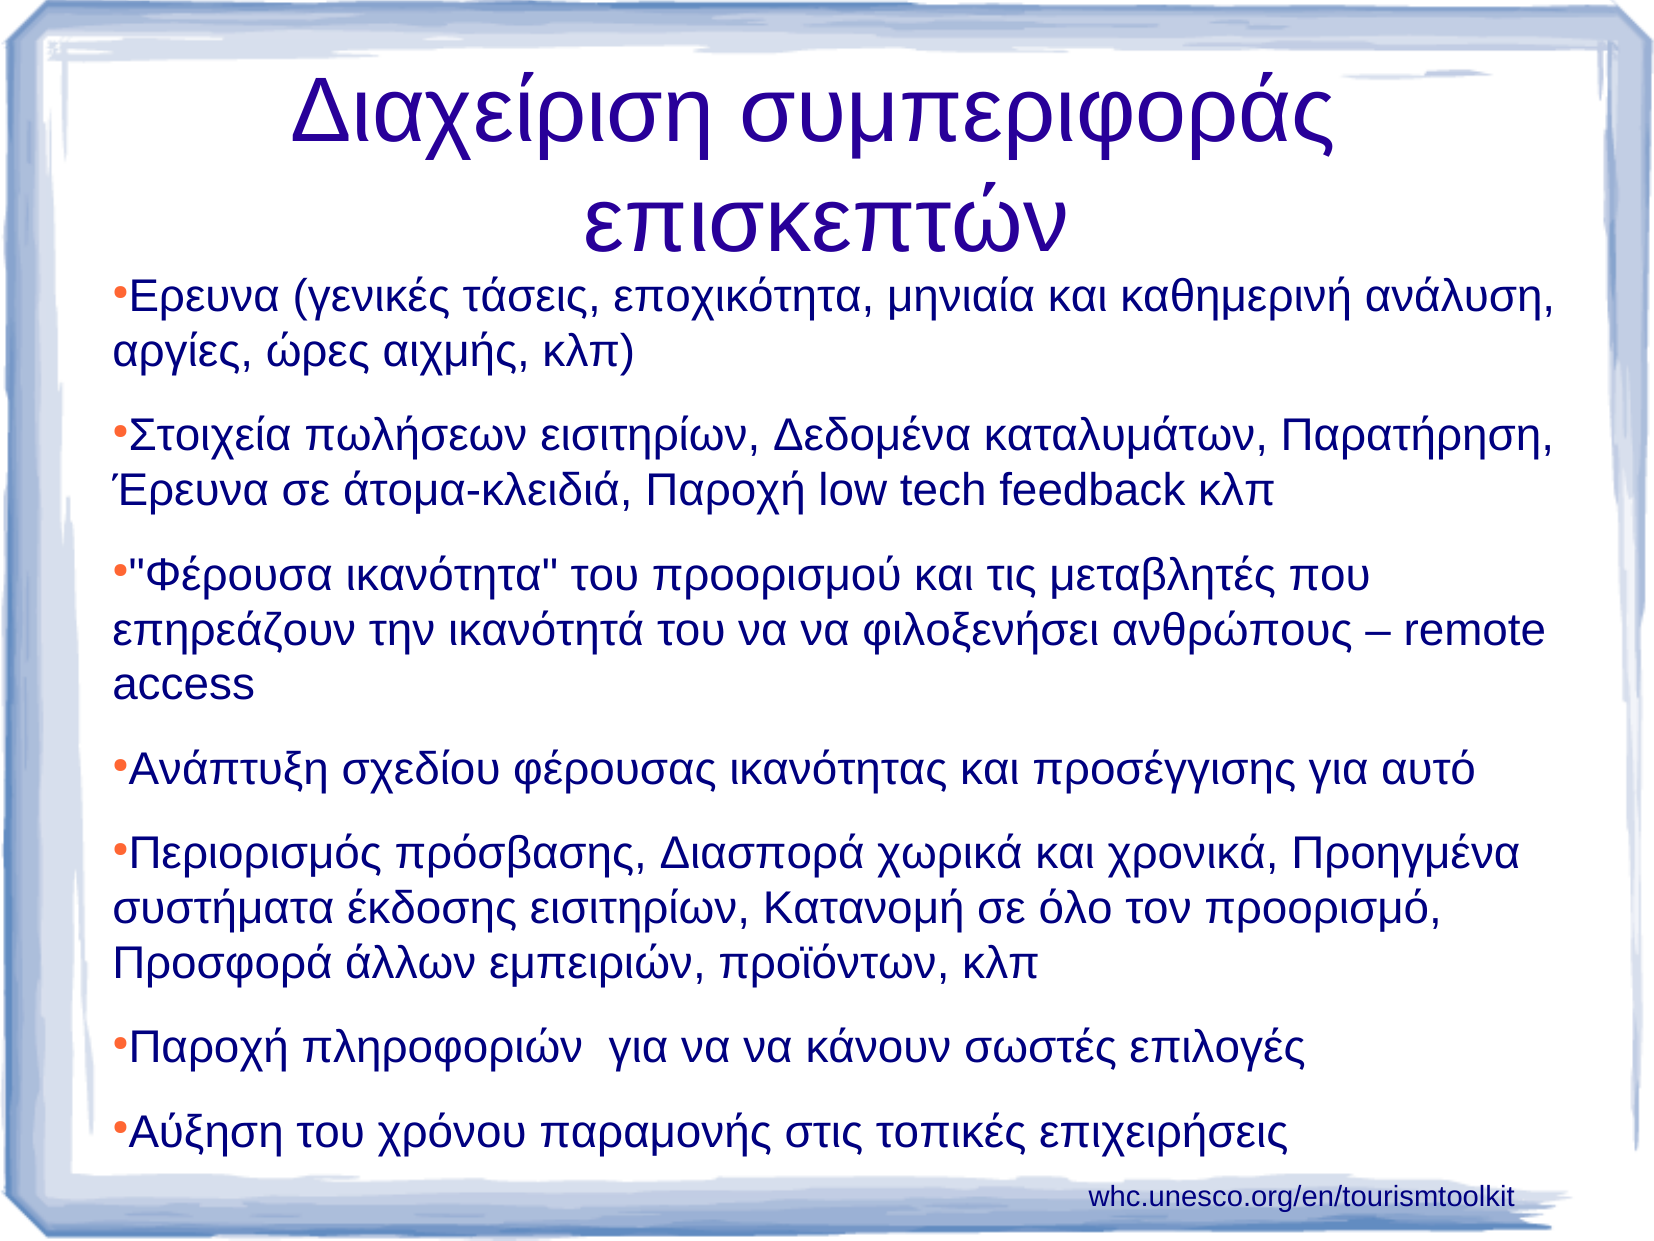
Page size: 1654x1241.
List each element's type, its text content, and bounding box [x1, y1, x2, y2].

title Διαχείριση συμπεριφοράς επισκεπτών [82, 49, 1571, 257]
list Ερευνα (γενικές τάσεις, εποχικότητα, μηνιαία και καθημερινή ανάλυση, αργίες, ώρες αιχμής, κλπ) Στοιχεία πωλήσεων εισιτηρίων, Δεδομένα καταλυμάτων, Παρατήρηση, Έρευνα σε άτομα-κλειδιά, Παροχή low tech feedback κλπ "Φέρουσα ικανότητα" του προορισμού και τις μεταβλητές που επηρεάζουν την ικανότητά του να να φιλοξενήσει ανθρώπους – remote access Ανάπτυξη σχεδίου φέρουσας ικανότητας και προσέγγισης για αυτό Περιορισμός πρόσβασης, Διασπορά χωρικά και χρονικά, Προηγμένα συστήματα έκδοσης εισιτηρίων, Κατανομή σε όλο τον προορισμό, Προσφορά άλλων εμπειριών, προϊόντων, κλπ Παροχή πληροφοριών για να να κάνουν σωστές επιλογές Αύξηση του χρόνου παραμονής στις τοπικές επιχειρήσεις [112, 265, 1565, 1158]
text_box whc.unesco.org/en/tourismtoolkit [1088, 1177, 1625, 1211]
